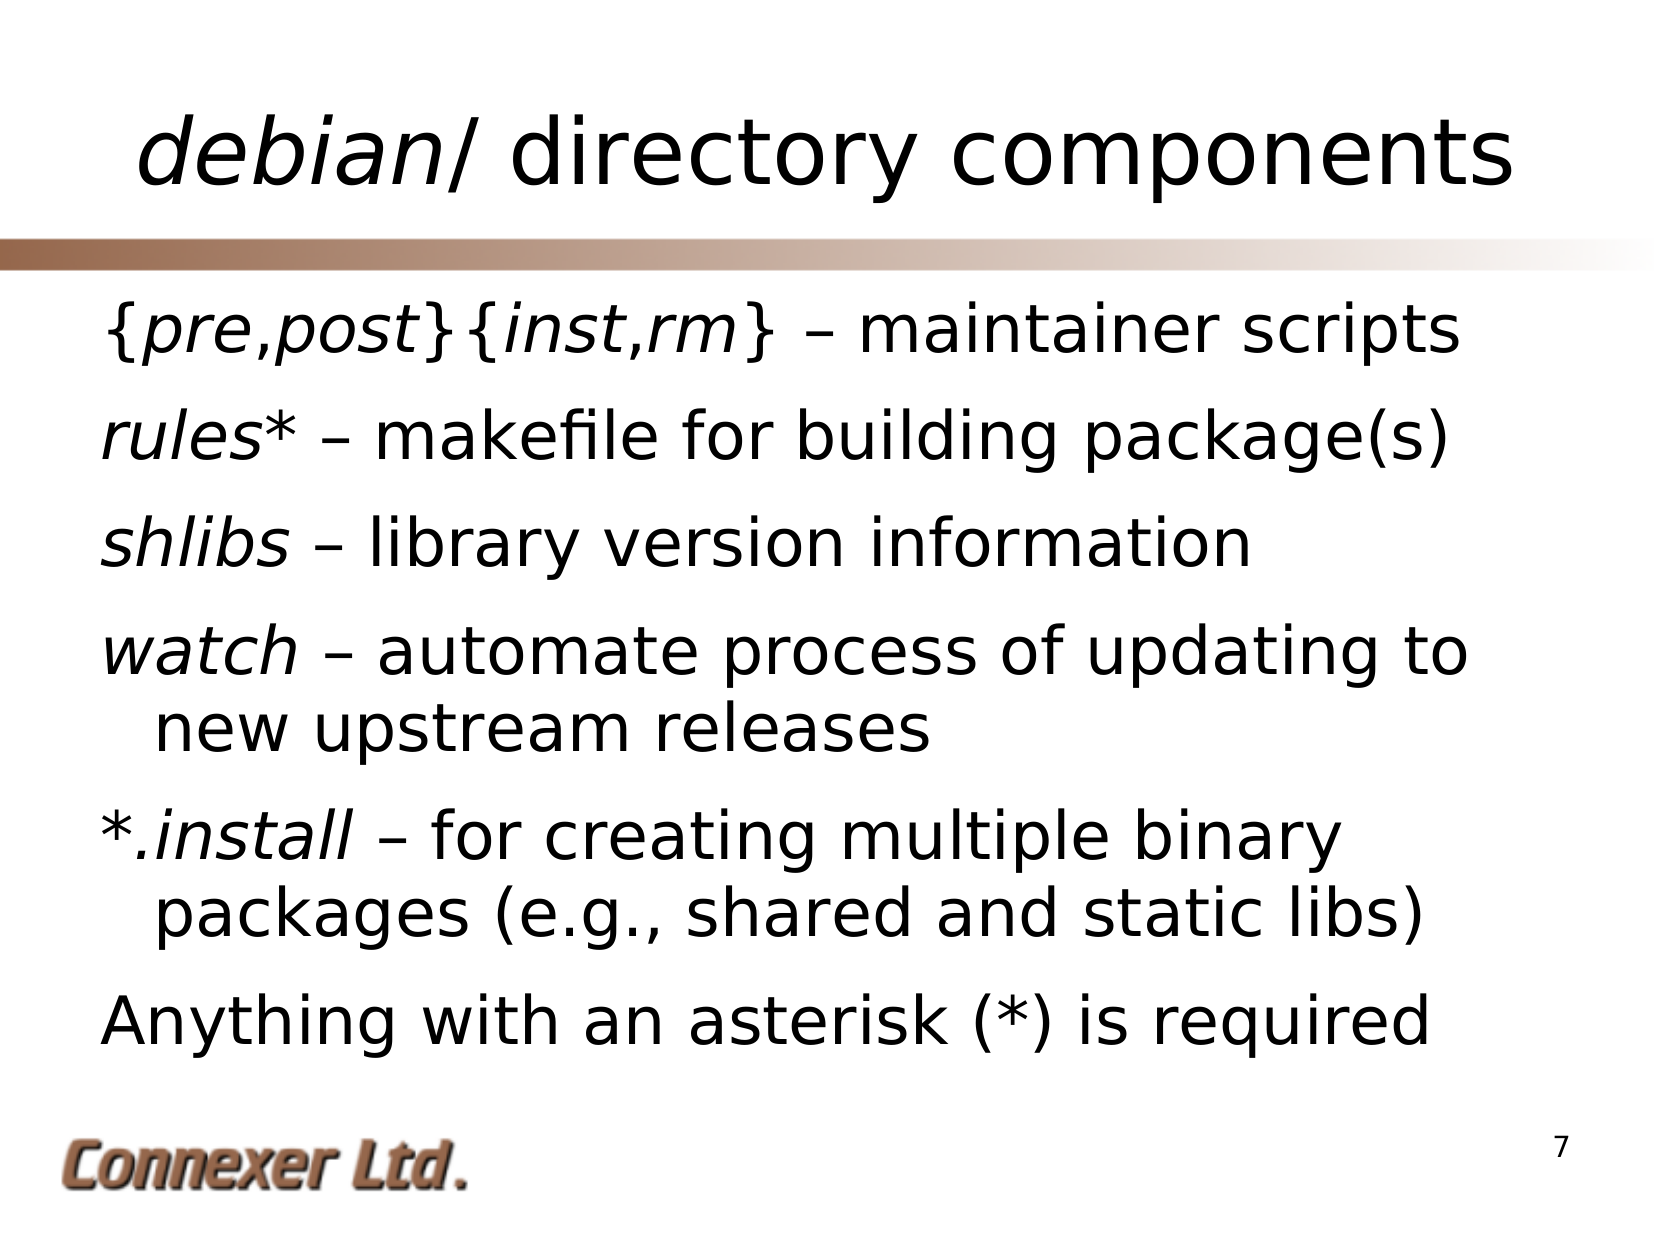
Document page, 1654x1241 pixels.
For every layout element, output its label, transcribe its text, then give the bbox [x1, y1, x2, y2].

list {pre,post}{inst,rm} – maintainer scripts rules* – makefile for building package(s) shlibs – library version information watch – automate process of updating to new upstream releases *.install – for creating multiple binary packages (e.g., shared and static libs) Anything with an asterisk (*) is required [82, 290, 1571, 1094]
title debian/ directory components [82, 56, 1571, 250]
picture [0, 0, 1654, 1241]
